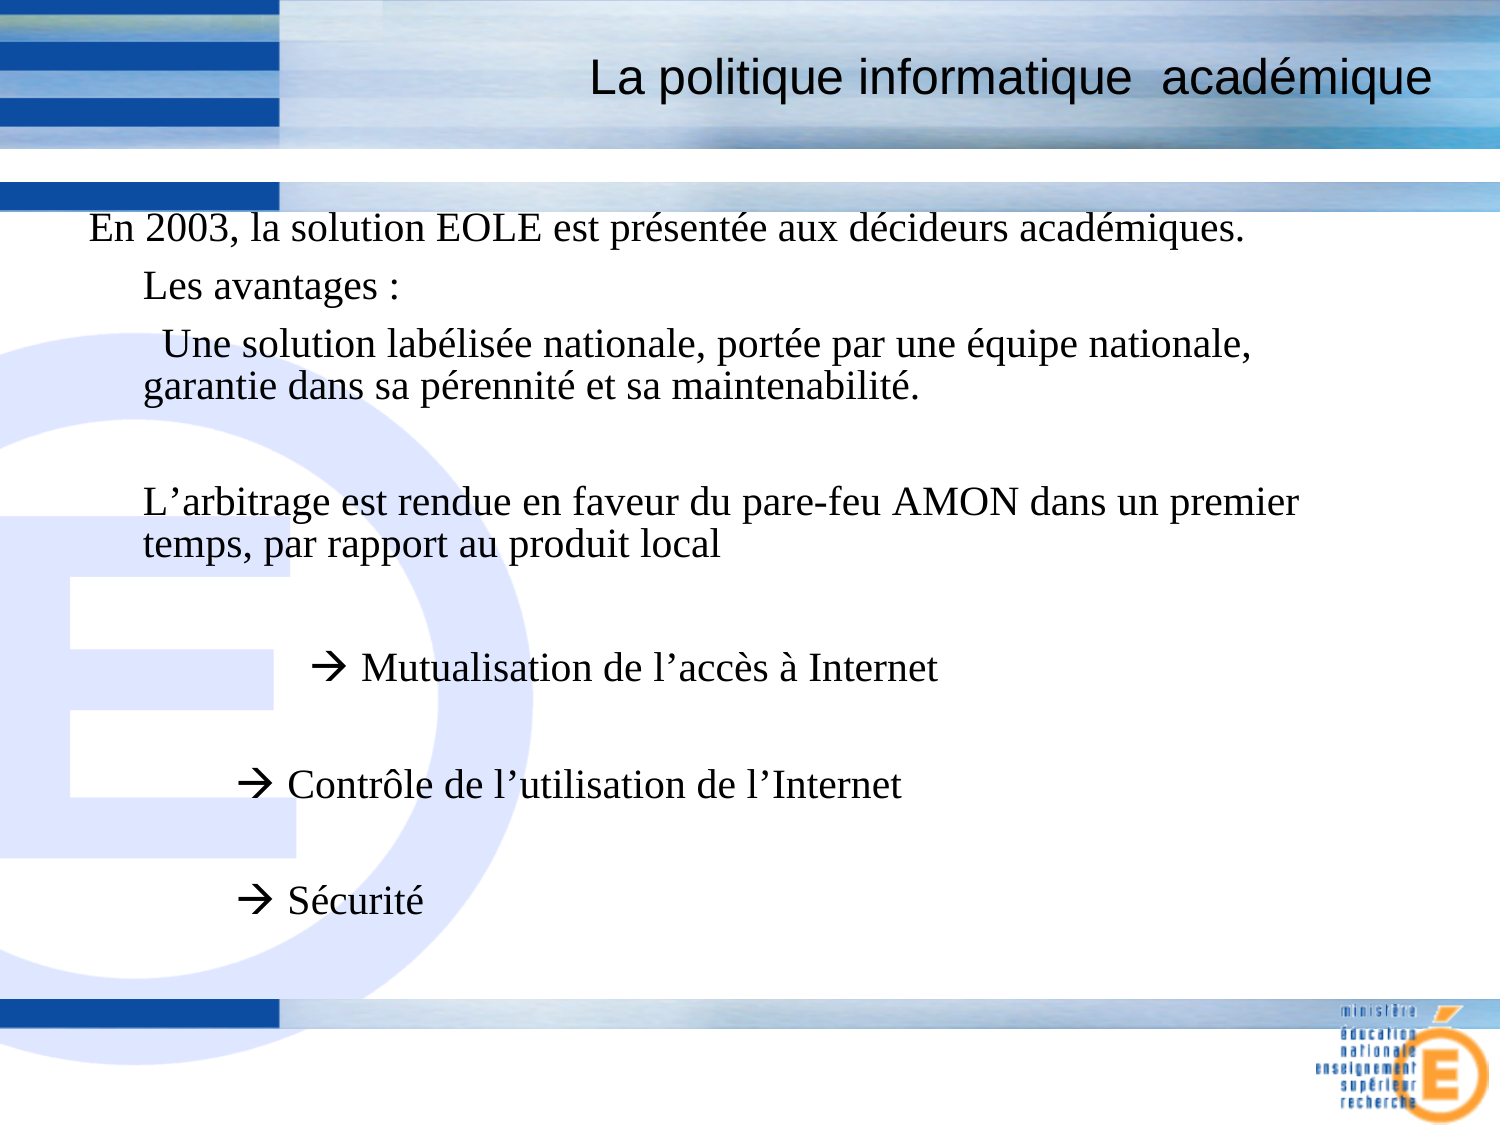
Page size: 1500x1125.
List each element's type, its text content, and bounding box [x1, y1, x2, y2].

picture [1316, 999, 1500, 1125]
picture [0, 182, 1500, 212]
list En 2003, la solution EOLE est présentée aux décideurs académiques. Les avantages : Une solution labélisée nationale, portée par une équipe nationale, garantie dans sa pérennité et sa maintenabilité. L’arbitrage est rendue en faveur du pare-feu AMON dans un premier temps, par rapport au produit local  Mutualisation de l’accès à Internet  Contrôle de l’utilisation de l’Internet  Sécurité [88, 207, 1316, 1071]
title La politique informatique académique [560, 30, 1463, 128]
picture [0, 0, 1500, 149]
picture [0, 314, 597, 1118]
